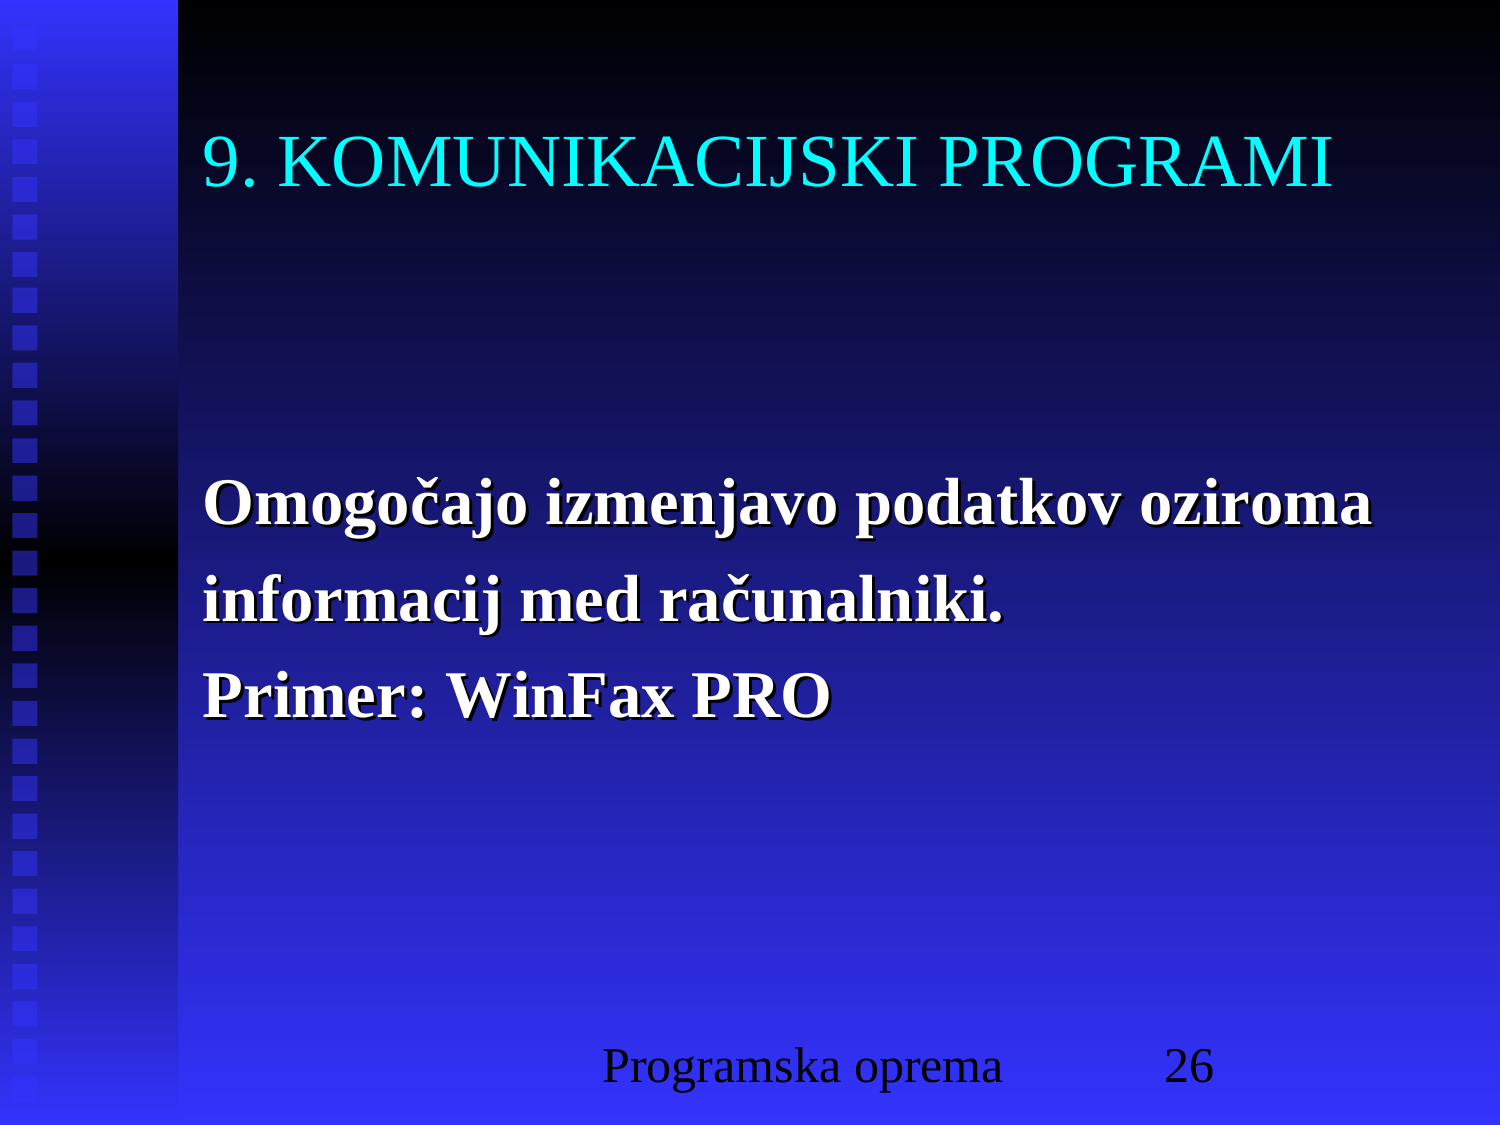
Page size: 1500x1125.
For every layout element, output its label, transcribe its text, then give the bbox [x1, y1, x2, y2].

list Omogočajo izmenjavo podatkov oziroma informacij med računalniki. Primer: WinFax PRO [187, 449, 1463, 1000]
title 9. KOMUNIKACIJSKI PROGRAMI [187, 99, 1463, 213]
